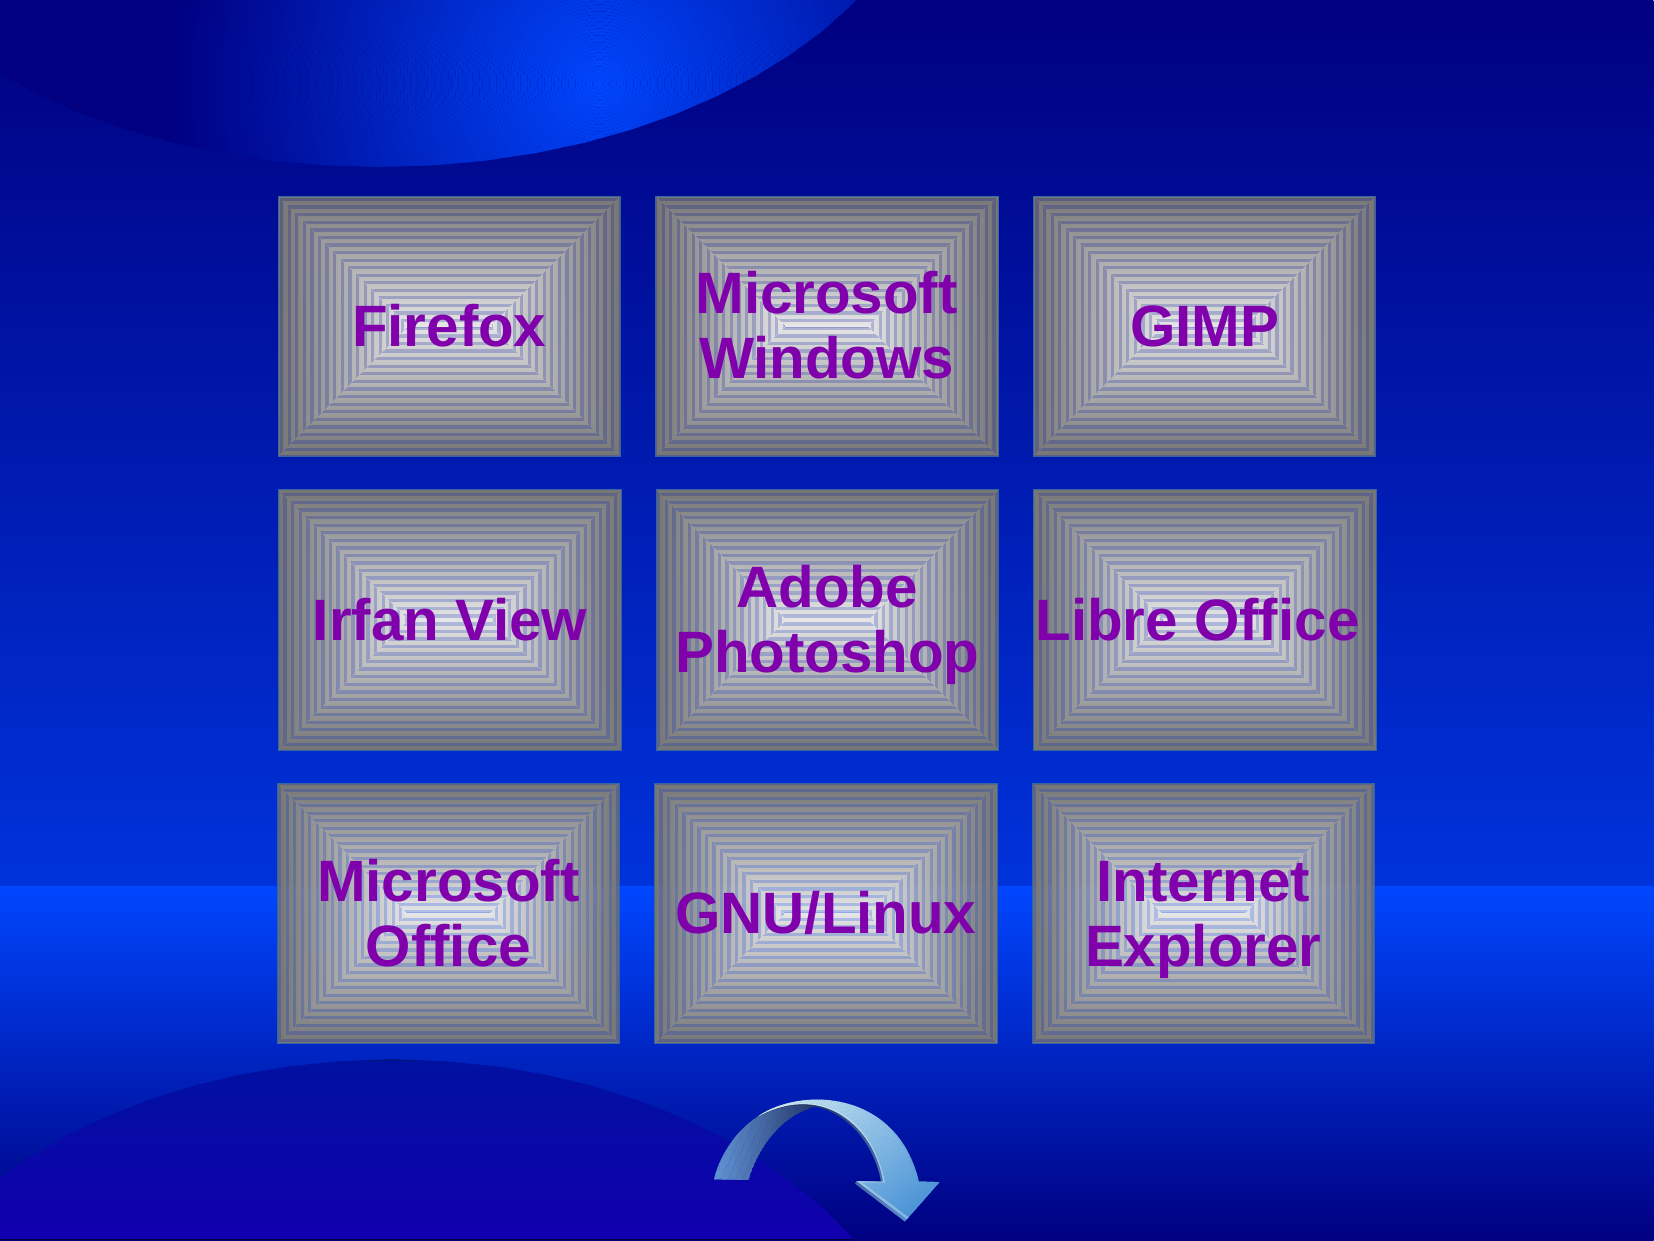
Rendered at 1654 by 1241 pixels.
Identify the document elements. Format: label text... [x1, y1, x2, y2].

text_box [1033, 489, 1377, 580]
text_box [1033, 196, 1376, 457]
text_box [278, 489, 622, 751]
text_box GIMP [1115, 286, 1294, 367]
text_box Microsoft Windows [680, 253, 973, 399]
text_box Microsoft Office [302, 841, 595, 987]
text_box [277, 783, 620, 1044]
picture [707, 1091, 947, 1230]
text_box Adobe Photoshop [660, 547, 995, 693]
text_box [1032, 783, 1375, 1044]
text_box [655, 196, 999, 457]
text_box [1033, 661, 1377, 751]
text_box GNU/Linux [660, 873, 992, 954]
text_box Internet Explorer [1070, 841, 1337, 987]
text_box [654, 783, 998, 1044]
text_box [656, 489, 999, 751]
text_box [278, 196, 621, 457]
text_box Firefox [337, 286, 562, 367]
text_box Libre Office [1020, 580, 1390, 661]
text_box Irfan View [298, 580, 602, 661]
